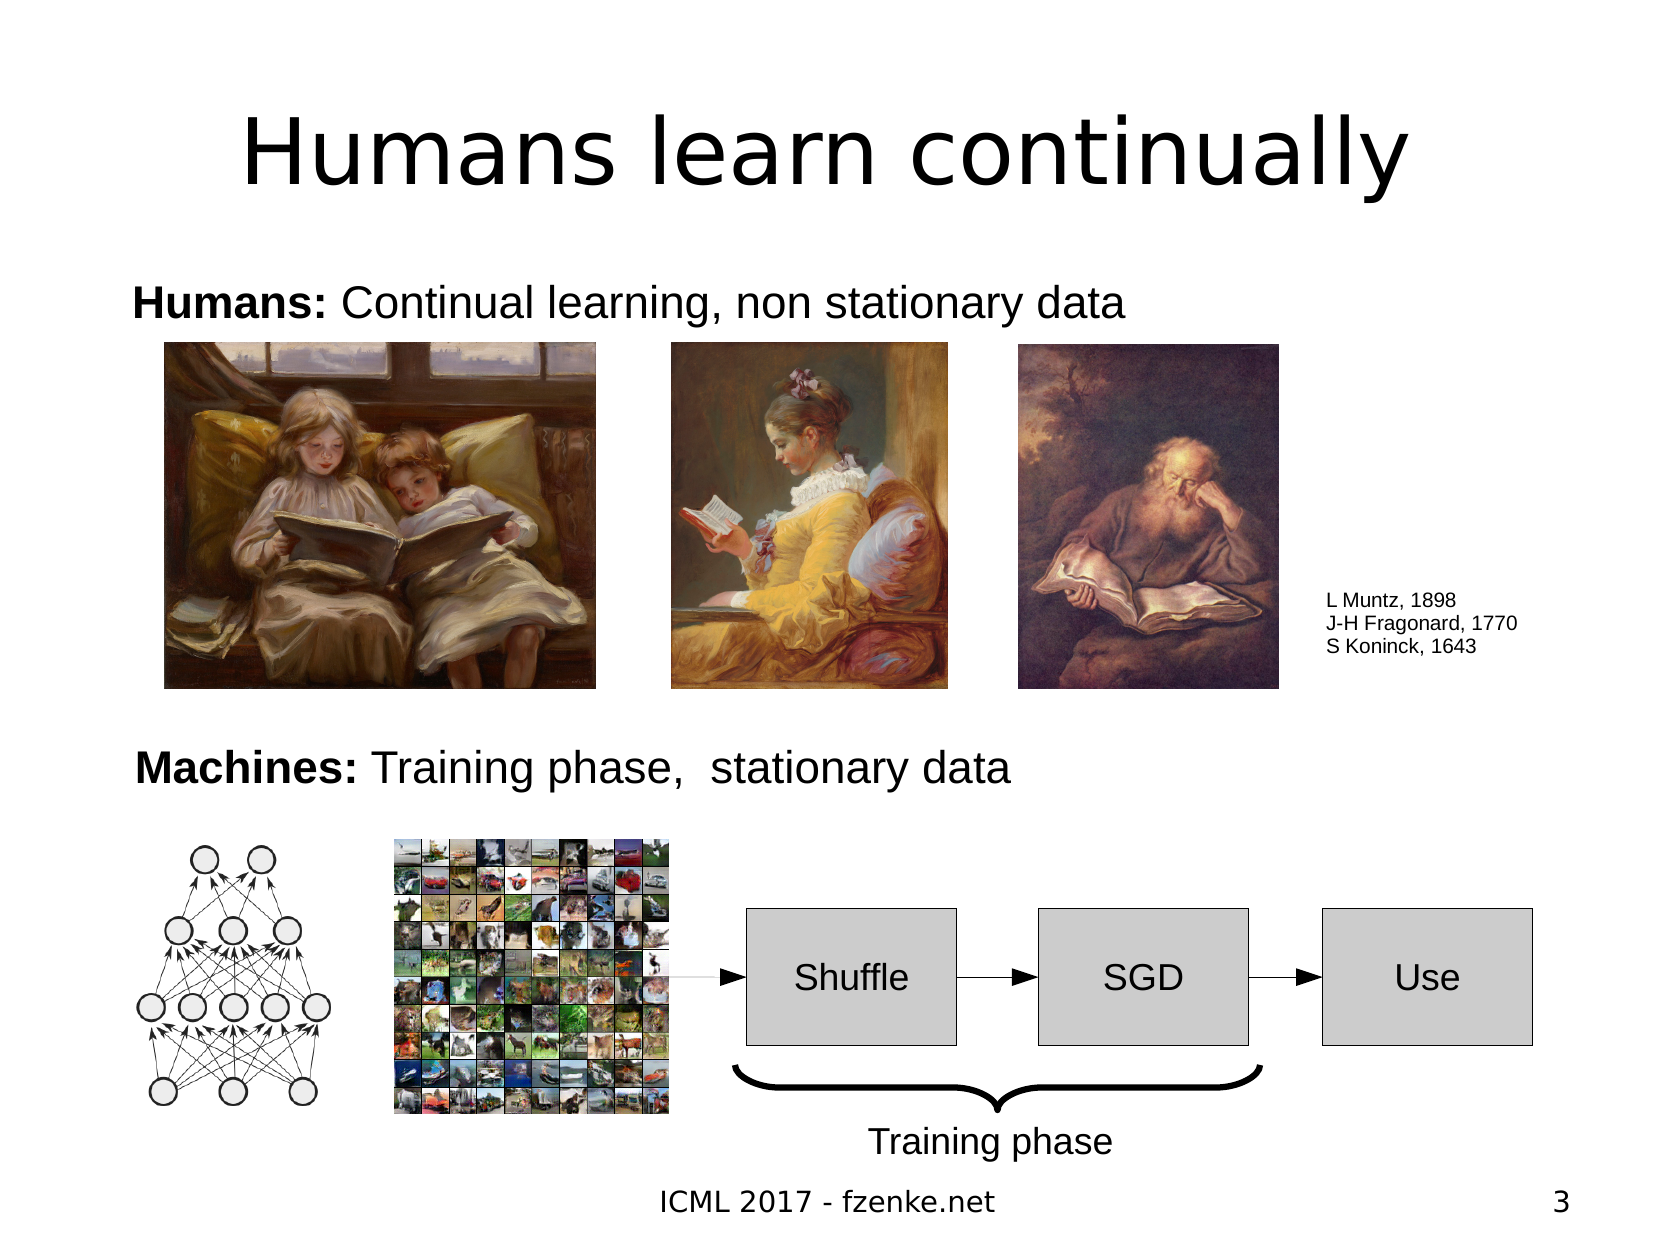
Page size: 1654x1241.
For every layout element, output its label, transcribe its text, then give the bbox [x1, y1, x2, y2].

title Humans learn continually [82, 49, 1571, 257]
picture [1018, 344, 1279, 689]
picture [164, 342, 596, 689]
picture [136, 845, 331, 1106]
text_box Machines: Training phase, stationary data [120, 735, 1231, 853]
picture [394, 839, 669, 1114]
text_box L Muntz, 1898 J-H Fragonard, 1770 S Koninck, 1643 [1311, 581, 1582, 690]
text_box Shuffle [746, 908, 957, 1046]
text_box Training phase [852, 1113, 1129, 1171]
picture [671, 342, 948, 689]
text_box SGD [1038, 908, 1249, 1046]
text_box Humans: Continual learning, non stationary data [117, 270, 1228, 388]
text_box Use [1322, 908, 1533, 1046]
